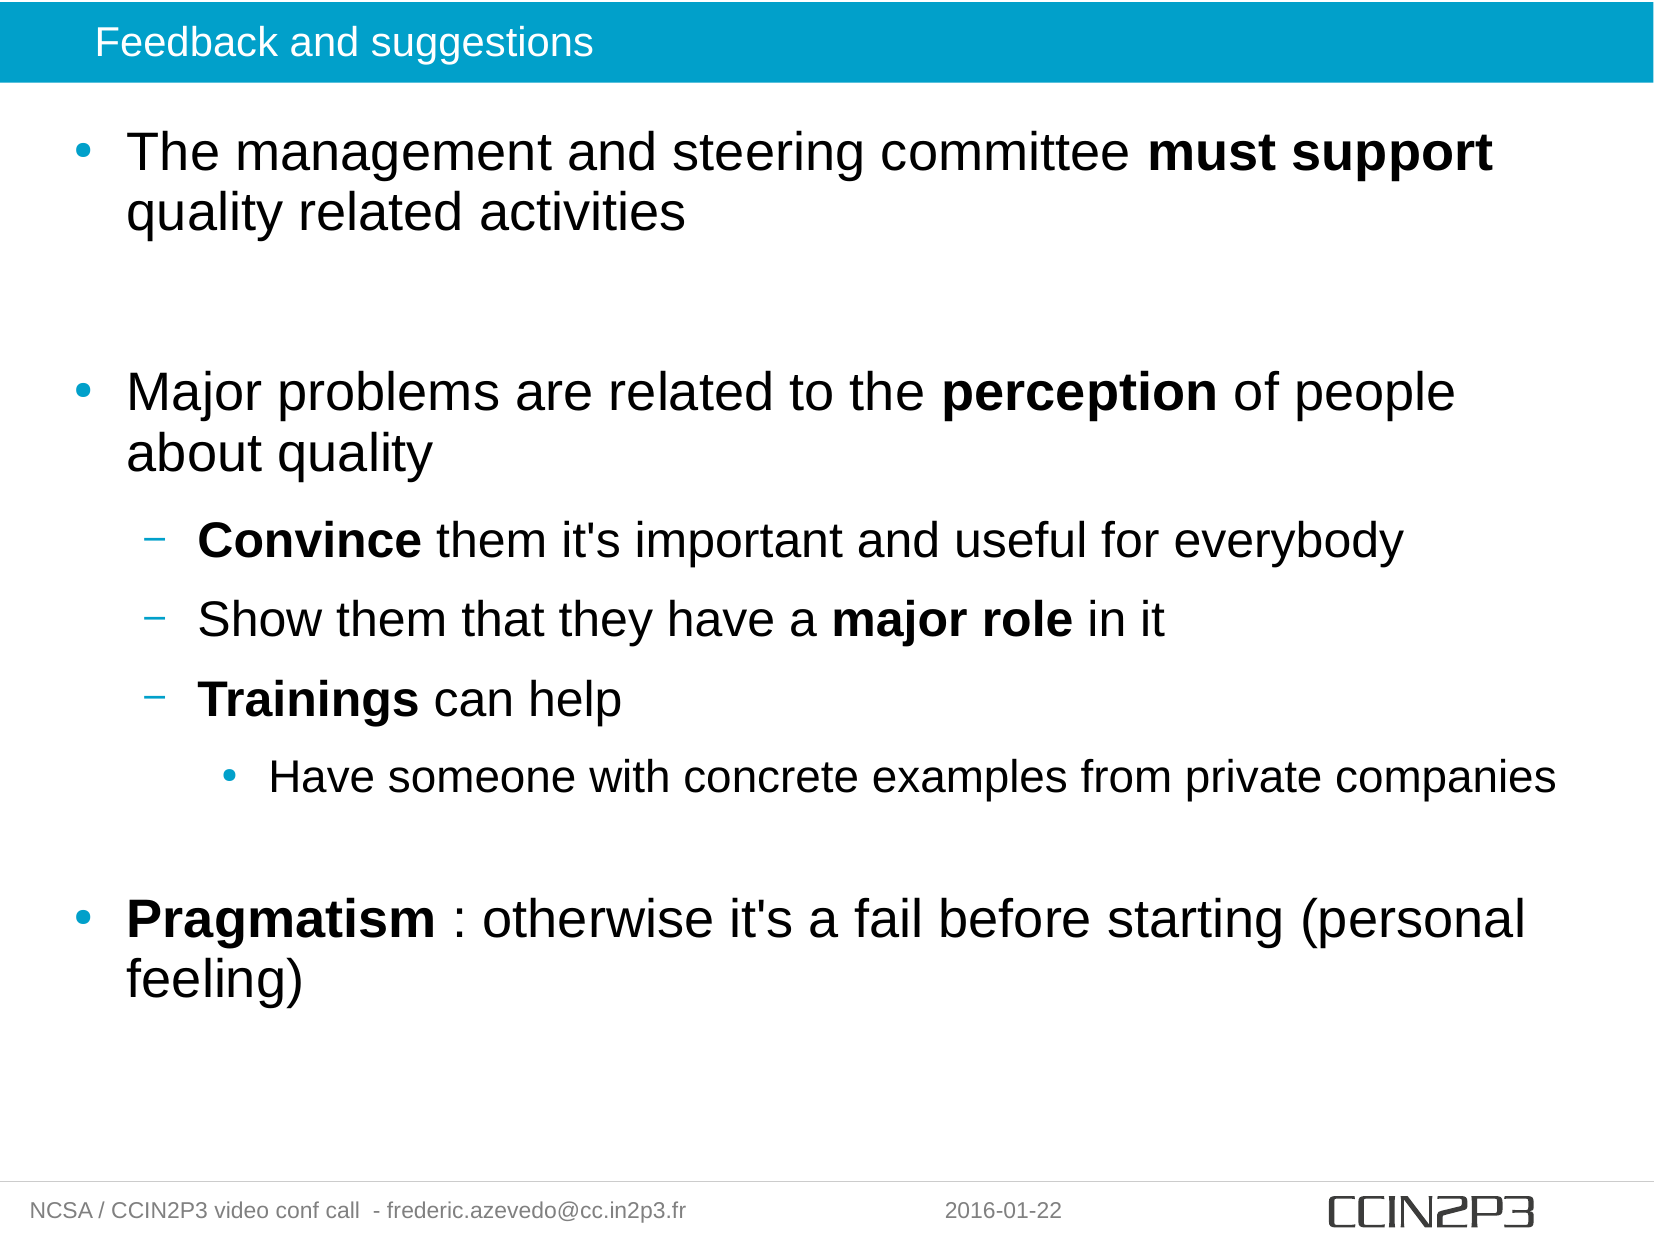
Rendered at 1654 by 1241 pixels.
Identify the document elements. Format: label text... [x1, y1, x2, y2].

list The management and steering committee must support quality related activities Major problems are related to the perception of people about quality Convince them it's important and useful for everybody Show them that they have a major role in it Trainings can help Have someone with concrete examples from private companies Pragmatism : otherwise it's a fail before starting (personal feeling) [55, 121, 1604, 1149]
title Feedback and suggestions [0, 2, 1654, 83]
